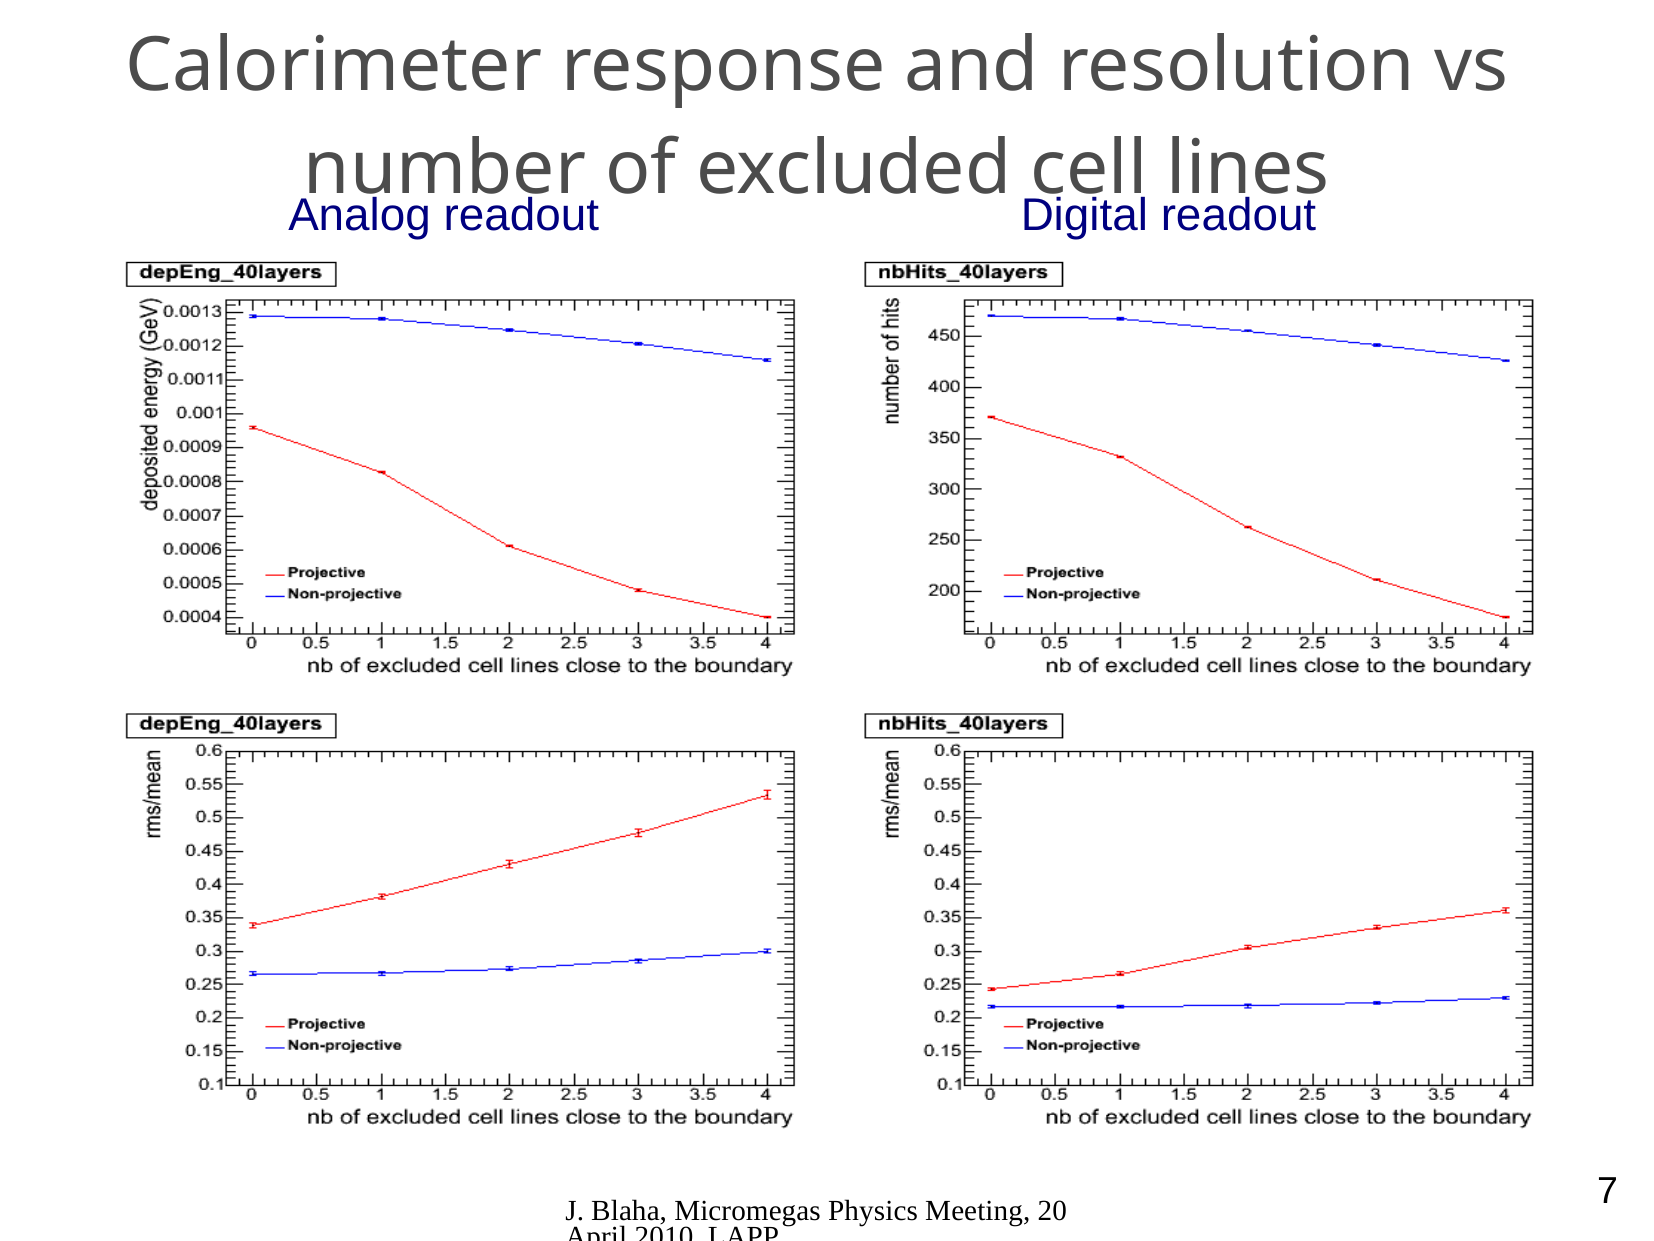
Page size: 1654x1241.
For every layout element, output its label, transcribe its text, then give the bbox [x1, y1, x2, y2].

title Calorimeter response and resolution vs number of excluded cell lines [0, 18, 1635, 208]
picture [107, 252, 1584, 1155]
text_box Digital readout [1006, 208, 1369, 248]
text_box 7 [1582, 1161, 1633, 1219]
text_box Analog readout [273, 208, 666, 248]
